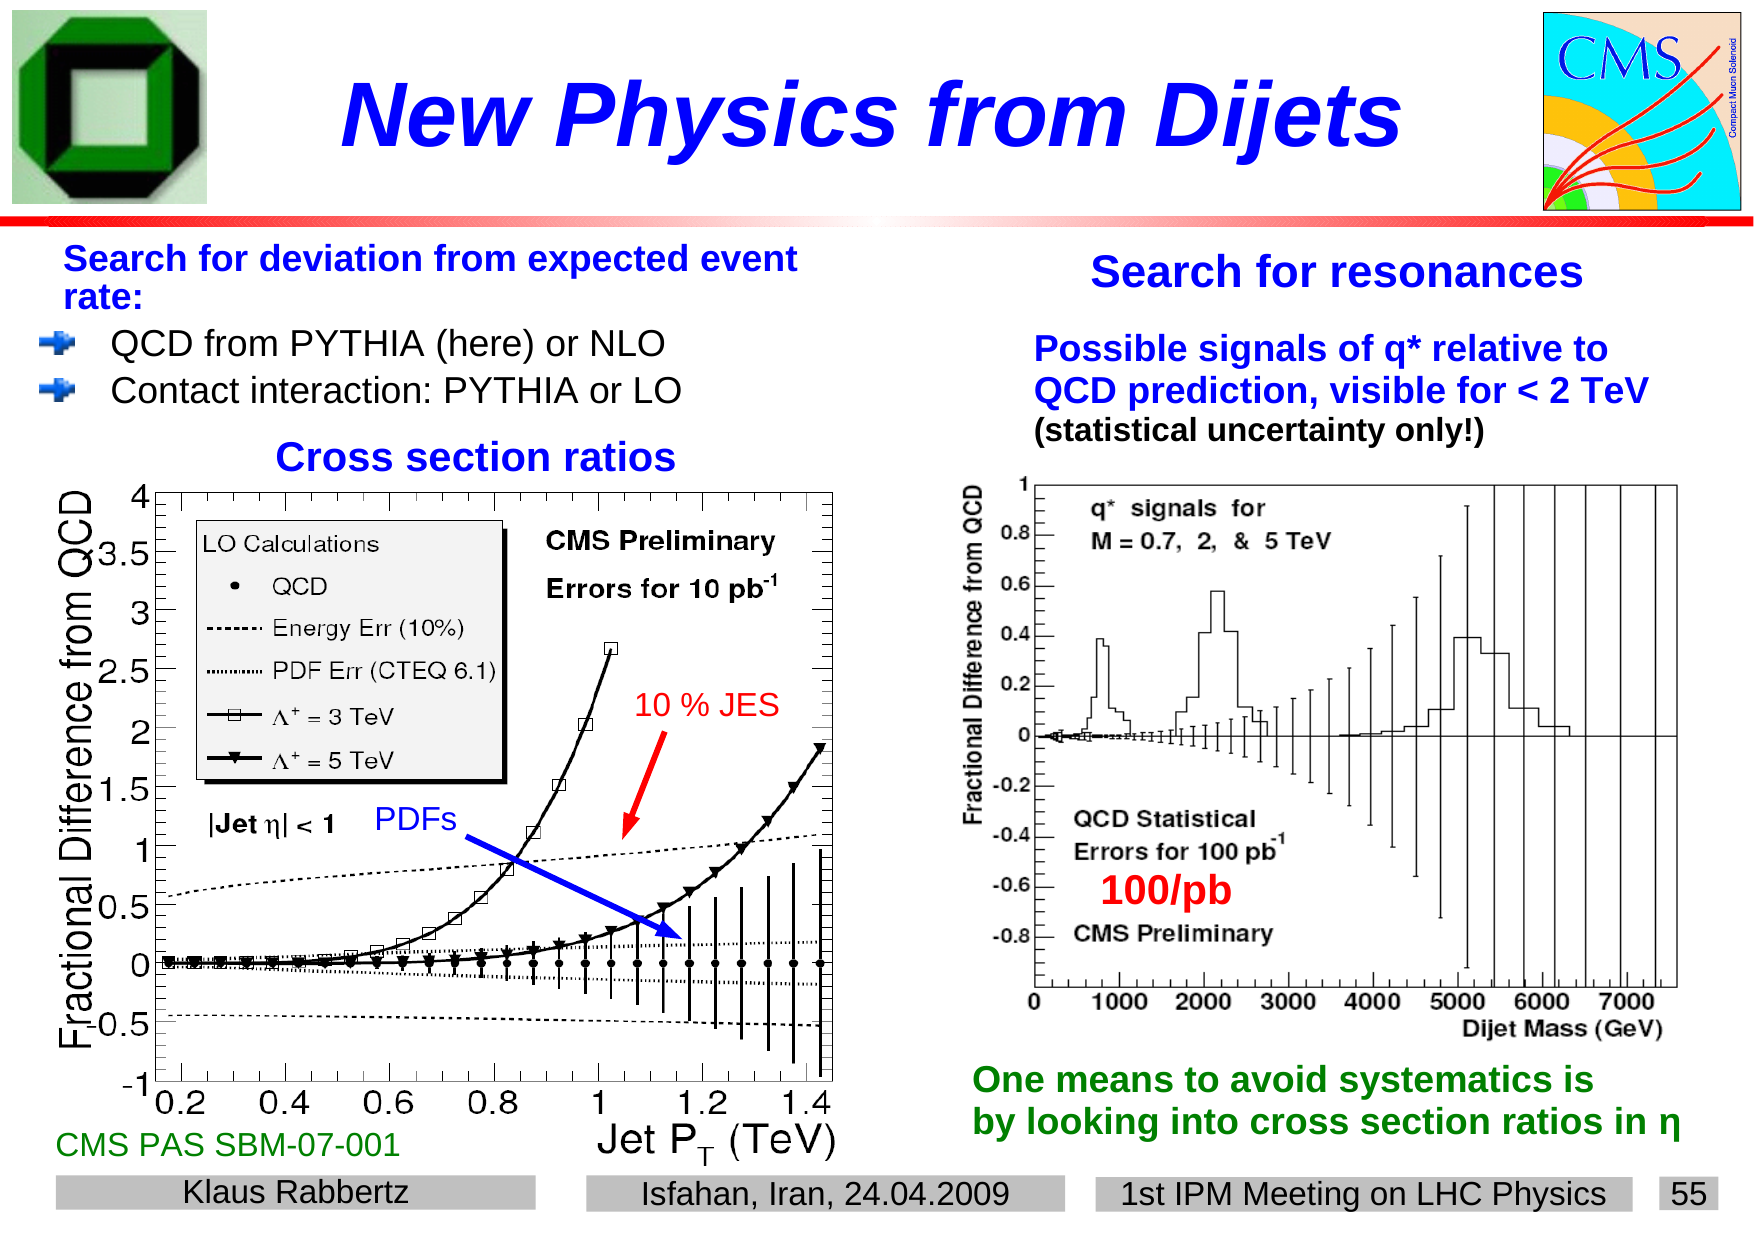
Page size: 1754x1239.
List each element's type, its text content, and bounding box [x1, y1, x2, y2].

text_box PDFs [362, 788, 470, 850]
picture [1542, 11, 1742, 211]
picture [44, 475, 842, 1172]
picture [39, 396, 75, 402]
text_box Possible signals of q* relative to QCD prediction, visible for < 2 TeV (statistical uncertainty only!) [1022, 315, 1662, 464]
text_box 10 % JES [622, 674, 793, 736]
picture [943, 464, 1698, 1055]
text_box 100/pb [1088, 854, 1245, 926]
text_box Cross section ratios [263, 421, 689, 494]
list Search for deviation from expected event rate: QCD from PYTHIA (here) or NLO Contact interaction: PYTHIA or LO [0, 234, 905, 396]
text_box One means to avoid systematics is by looking into cross section ratios in η [960, 1046, 1694, 1157]
text_box Search for resonances [1078, 233, 1610, 310]
text_box CMS PAS SBM-07-001 [43, 1115, 414, 1177]
title New Physics from Dijets [220, 16, 1525, 213]
picture [12, 10, 207, 204]
